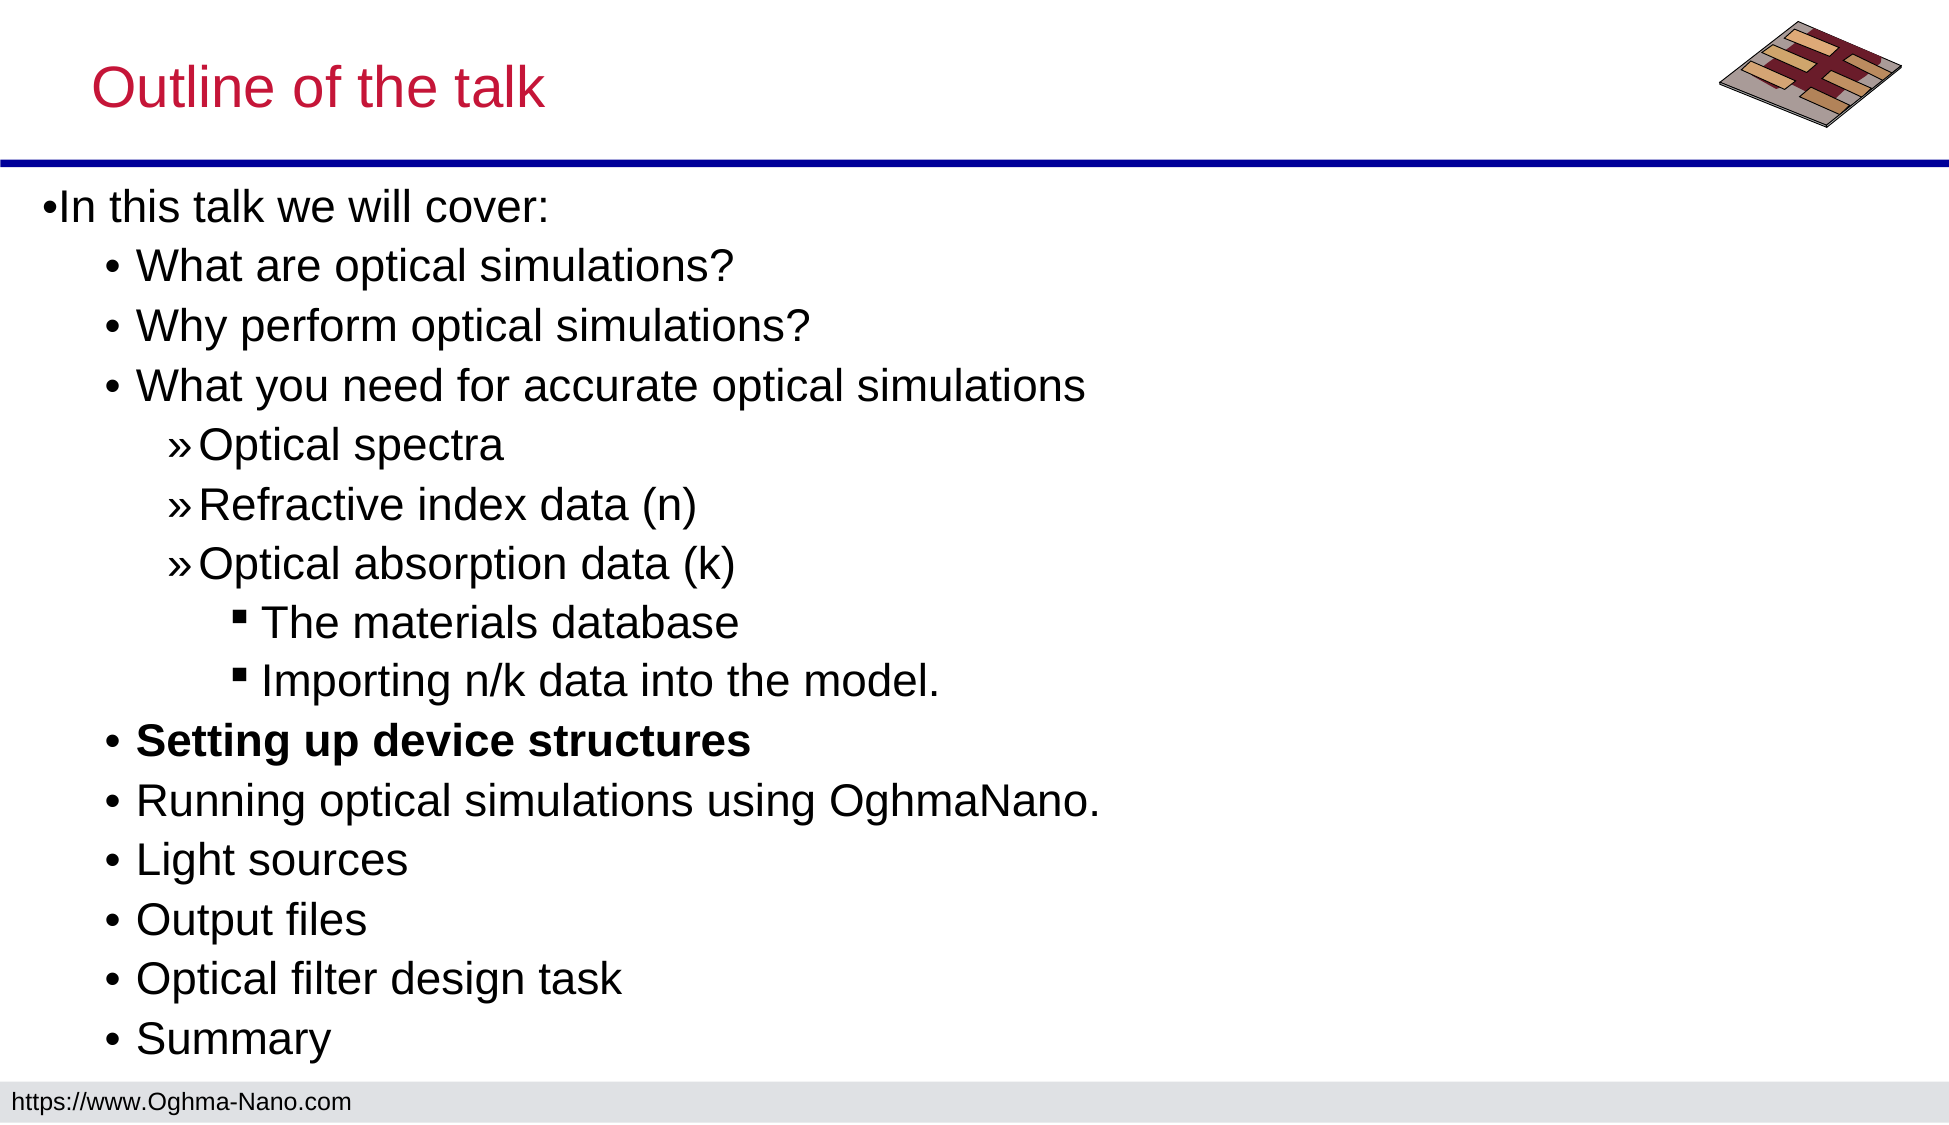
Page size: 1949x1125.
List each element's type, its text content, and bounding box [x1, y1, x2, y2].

title Outline of the talk [76, 34, 1685, 140]
list In this talk we will cover: What are optical simulations? Why perform optical simulations? What you need for accurate optical simulations Optical spectra Refractive index data (n) Optical absorption data (k) The materials database Importing n/k data into the model. Setting up device structures Running optical simulations using OghmaNano. Light sources Output files Optical filter design task Summary [42, 180, 1650, 1065]
